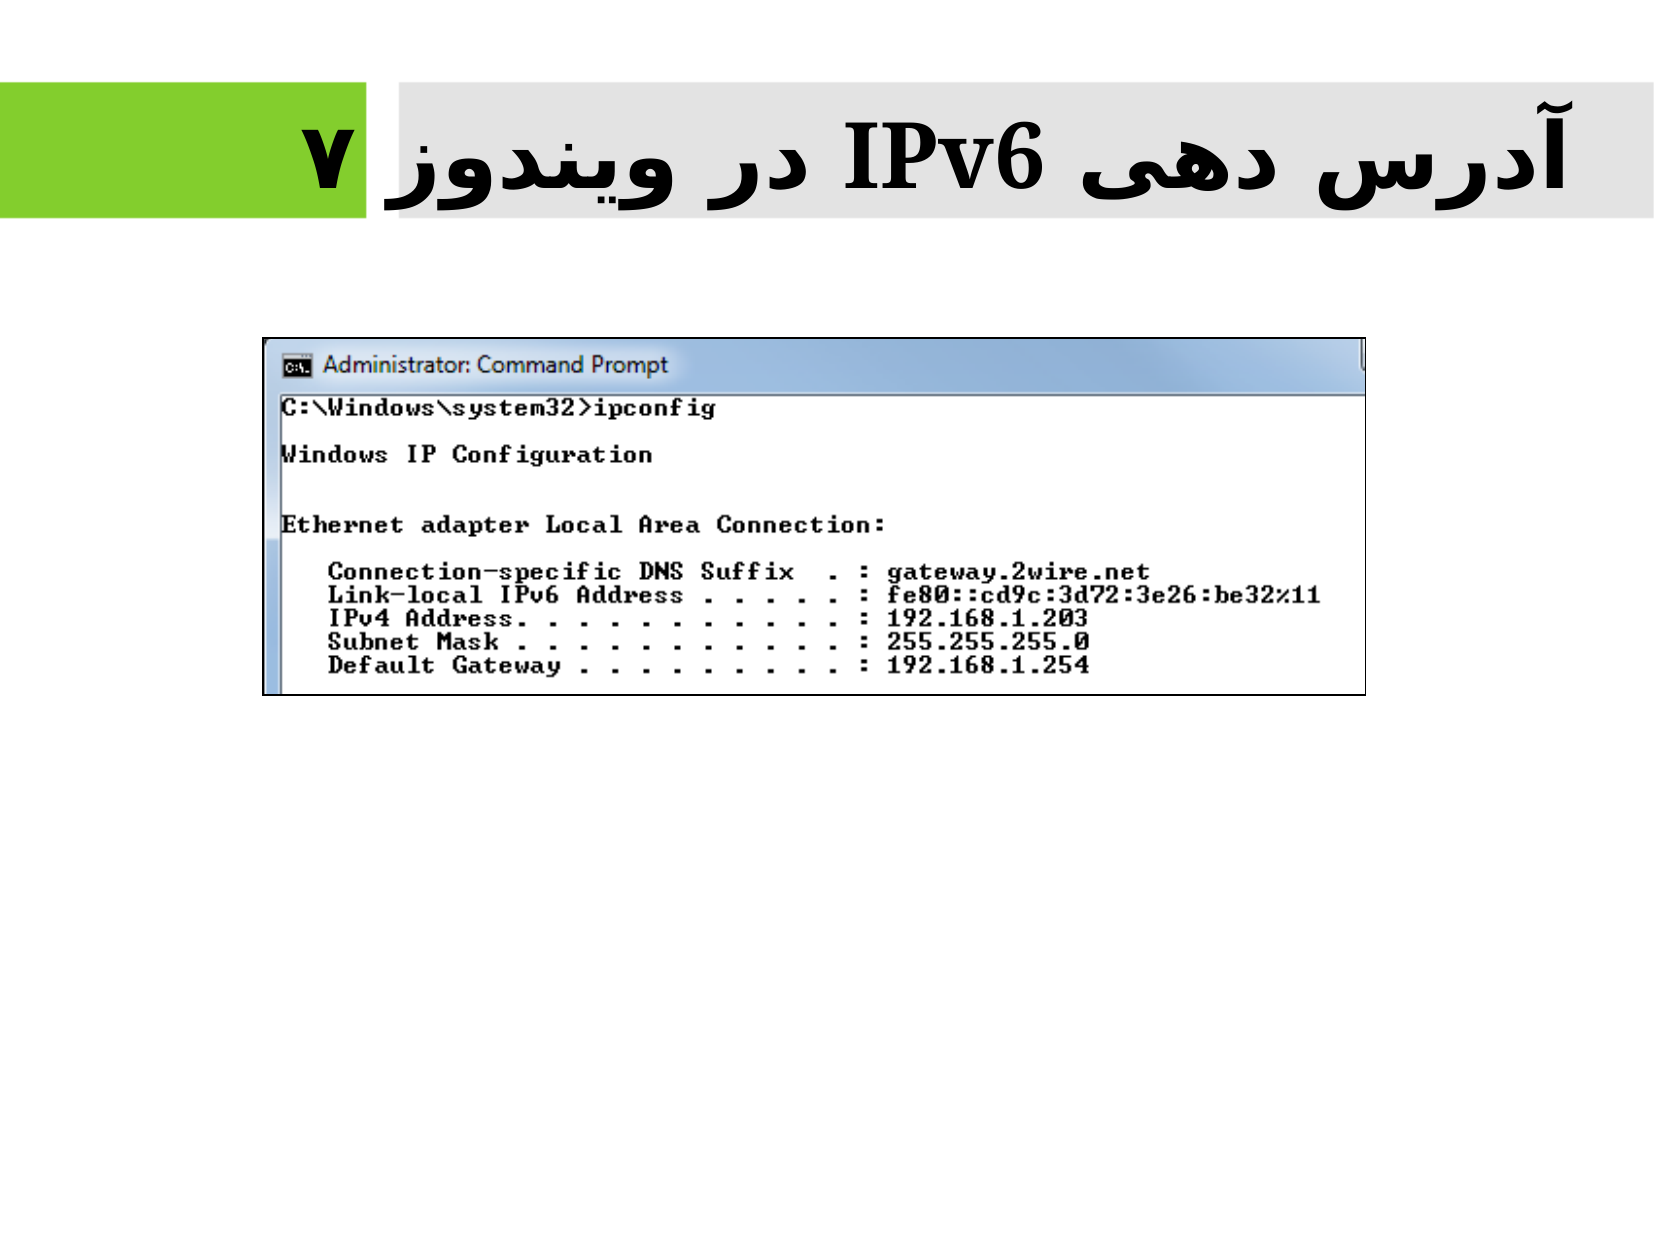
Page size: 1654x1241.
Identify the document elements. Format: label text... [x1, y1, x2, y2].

picture [0, 0, 1654, 1241]
title آدرس دهی IPv6 در ویندوز ۷ [82, 49, 1571, 257]
